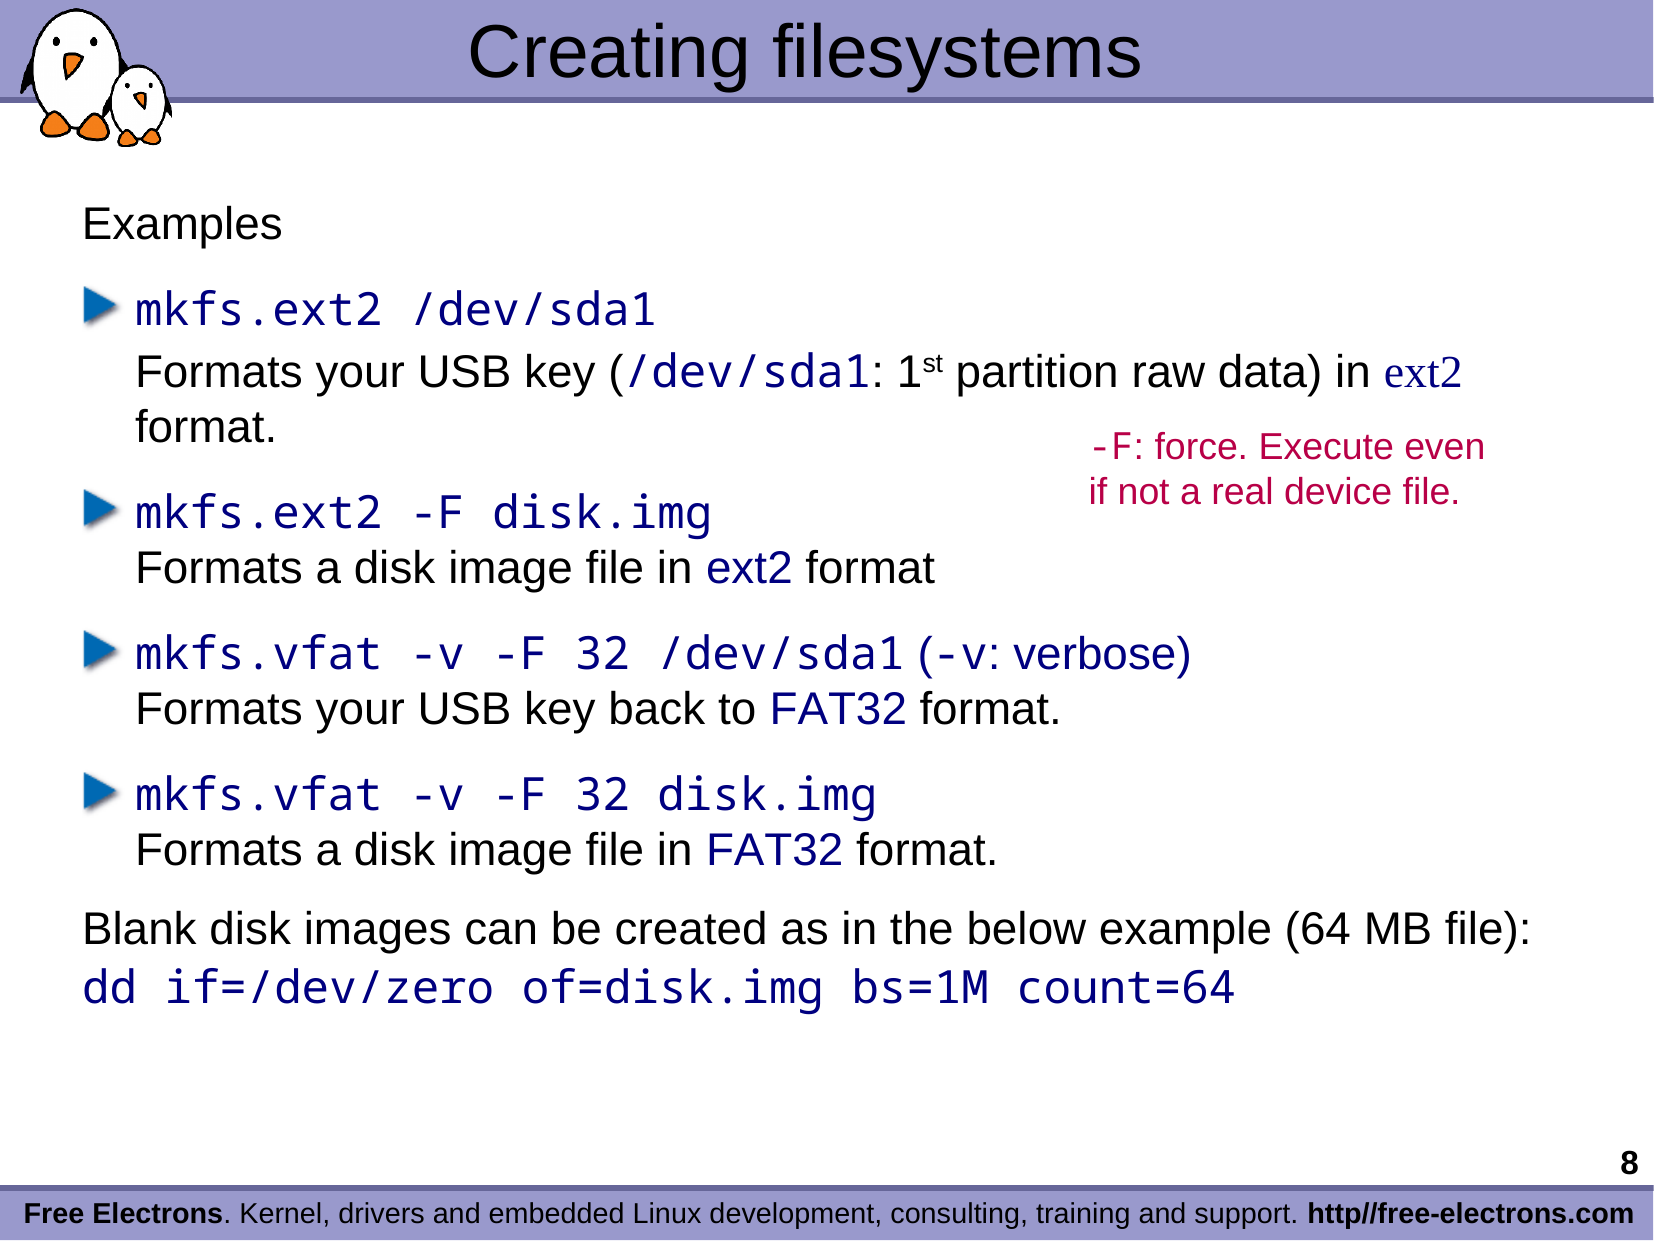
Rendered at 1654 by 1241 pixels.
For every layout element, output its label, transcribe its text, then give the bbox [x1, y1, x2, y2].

list Examples mkfs.ext2 /dev/sda1 Formats your USB key (/dev/sda1: 1st partition raw data) in ext2 format. mkfs.ext2 -F disk.img Formats a disk image file in ext2 format mkfs.vfat -v -F 32 /dev/sda1 (-v: verbose) Formats your USB key back to FAT32 format. mkfs.vfat -v -F 32 disk.img Formats a disk image file in FAT32 format. Blank disk images can be created as in the below example (64 MB file): dd if=/dev/zero of=disk.img bs=1M count=64 [64, 197, 1587, 1048]
title Creating filesystems [60, 0, 1551, 103]
picture [20, 8, 172, 147]
text_box -F: force. Execute even if not a real device file. [1088, 419, 1486, 513]
